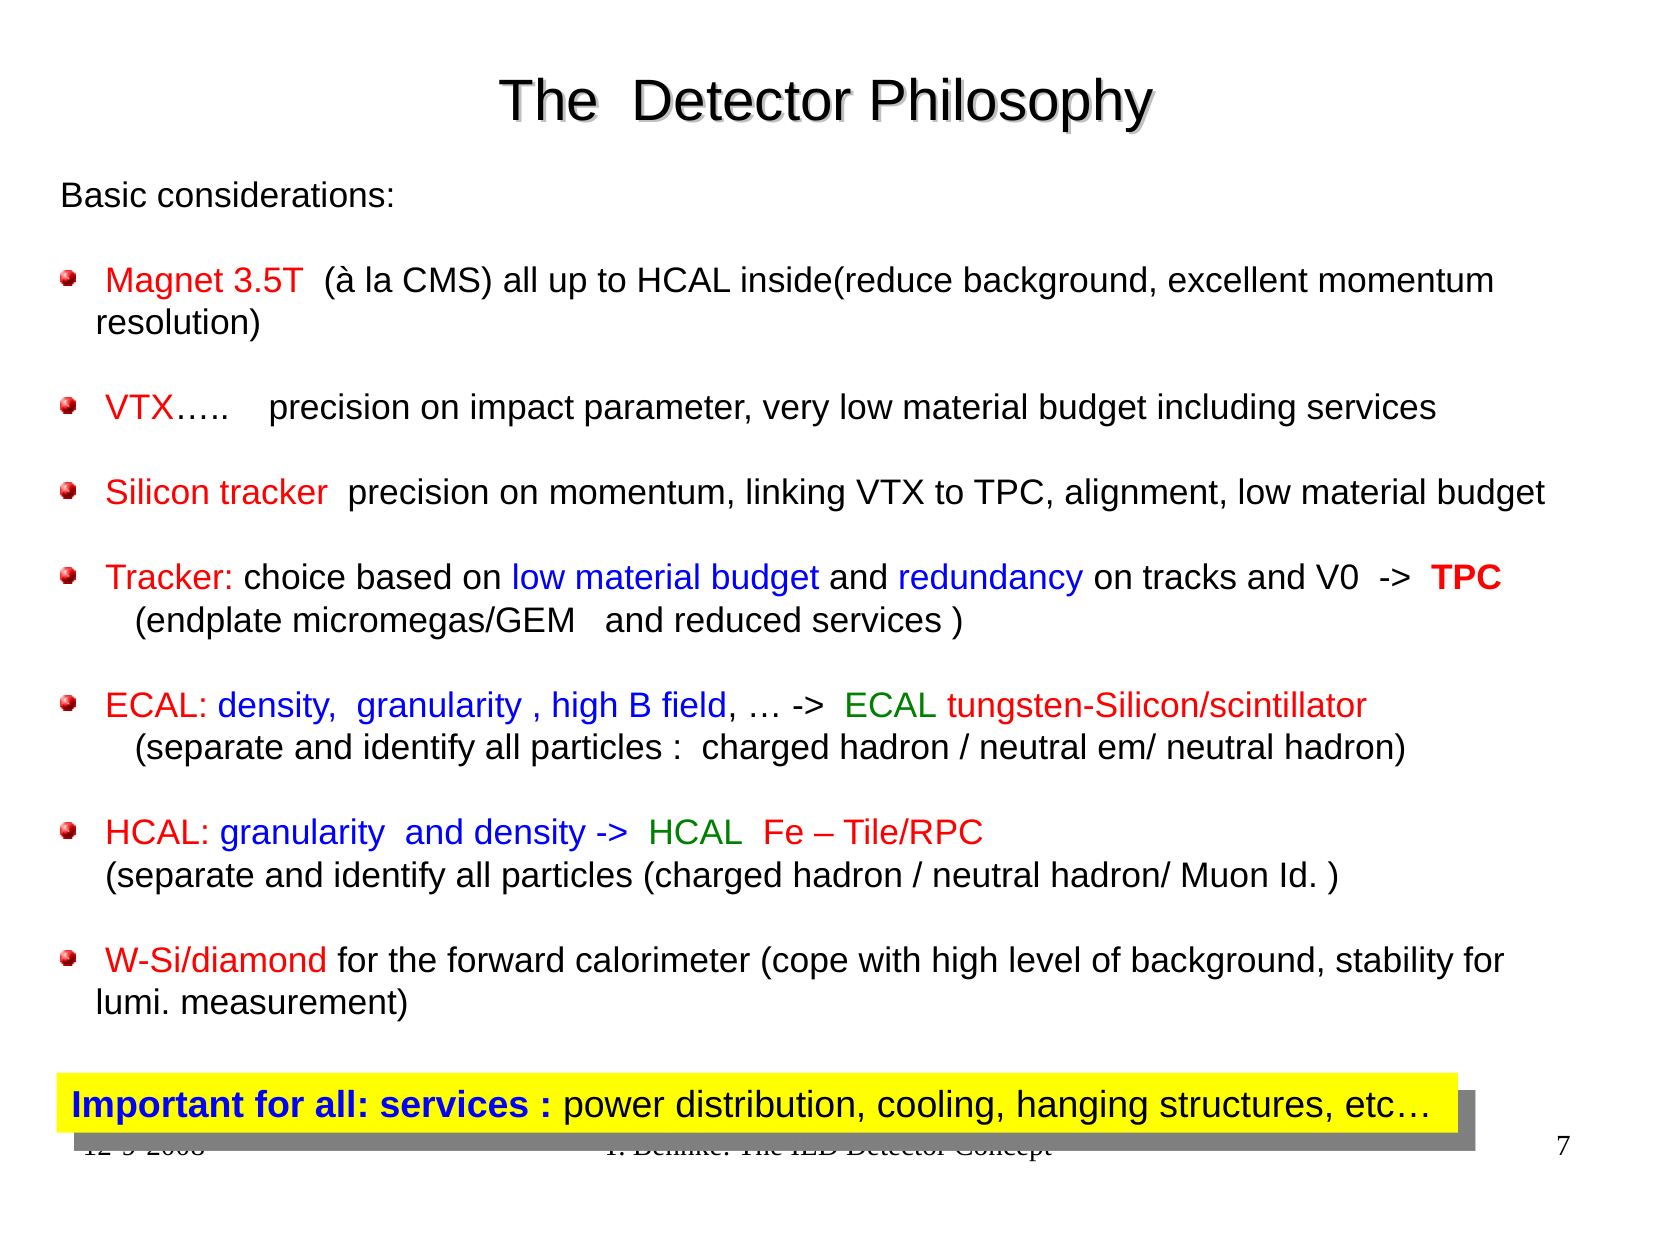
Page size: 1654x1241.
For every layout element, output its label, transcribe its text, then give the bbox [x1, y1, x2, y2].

picture [60, 567, 76, 584]
picture [60, 695, 76, 711]
picture [60, 270, 76, 286]
picture [60, 950, 76, 966]
title The Detector Philosophy [82, 3, 1571, 196]
text_box Important for all: services : power distribution, cooling, hanging structures, etc… [56, 1072, 1458, 1133]
picture [60, 482, 76, 499]
picture [60, 397, 76, 414]
picture [60, 822, 76, 839]
text_box Basic considerations: Magnet 3.5T (à la CMS) all up to HCAL inside(reduce background, excellent momentum resolution) VTX….. precision on impact parameter, very low material budget including services Silicon tracker precision on momentum, linking VTX to TPC, alignment, low material budget Tracker: choice based on low material budget and redundancy on tracks and V0 -> TPC (endplate micromegas/GEM and reduced services ) ECAL: density, granularity , high B field, … -> ECAL tungsten-Silicon/scintillator (separate and identify all particles : charged hadron / neutral em/ neutral hadron) HCAL: granularity and density -> HCAL Fe – Tile/RPC (separate and identify all particles (charged hadron / neutral hadron/ Muon Id. ) W-Si/diamond for the forward calorimeter (cope with high level of background, stability for lumi. measurement) [45, 164, 1595, 1030]
